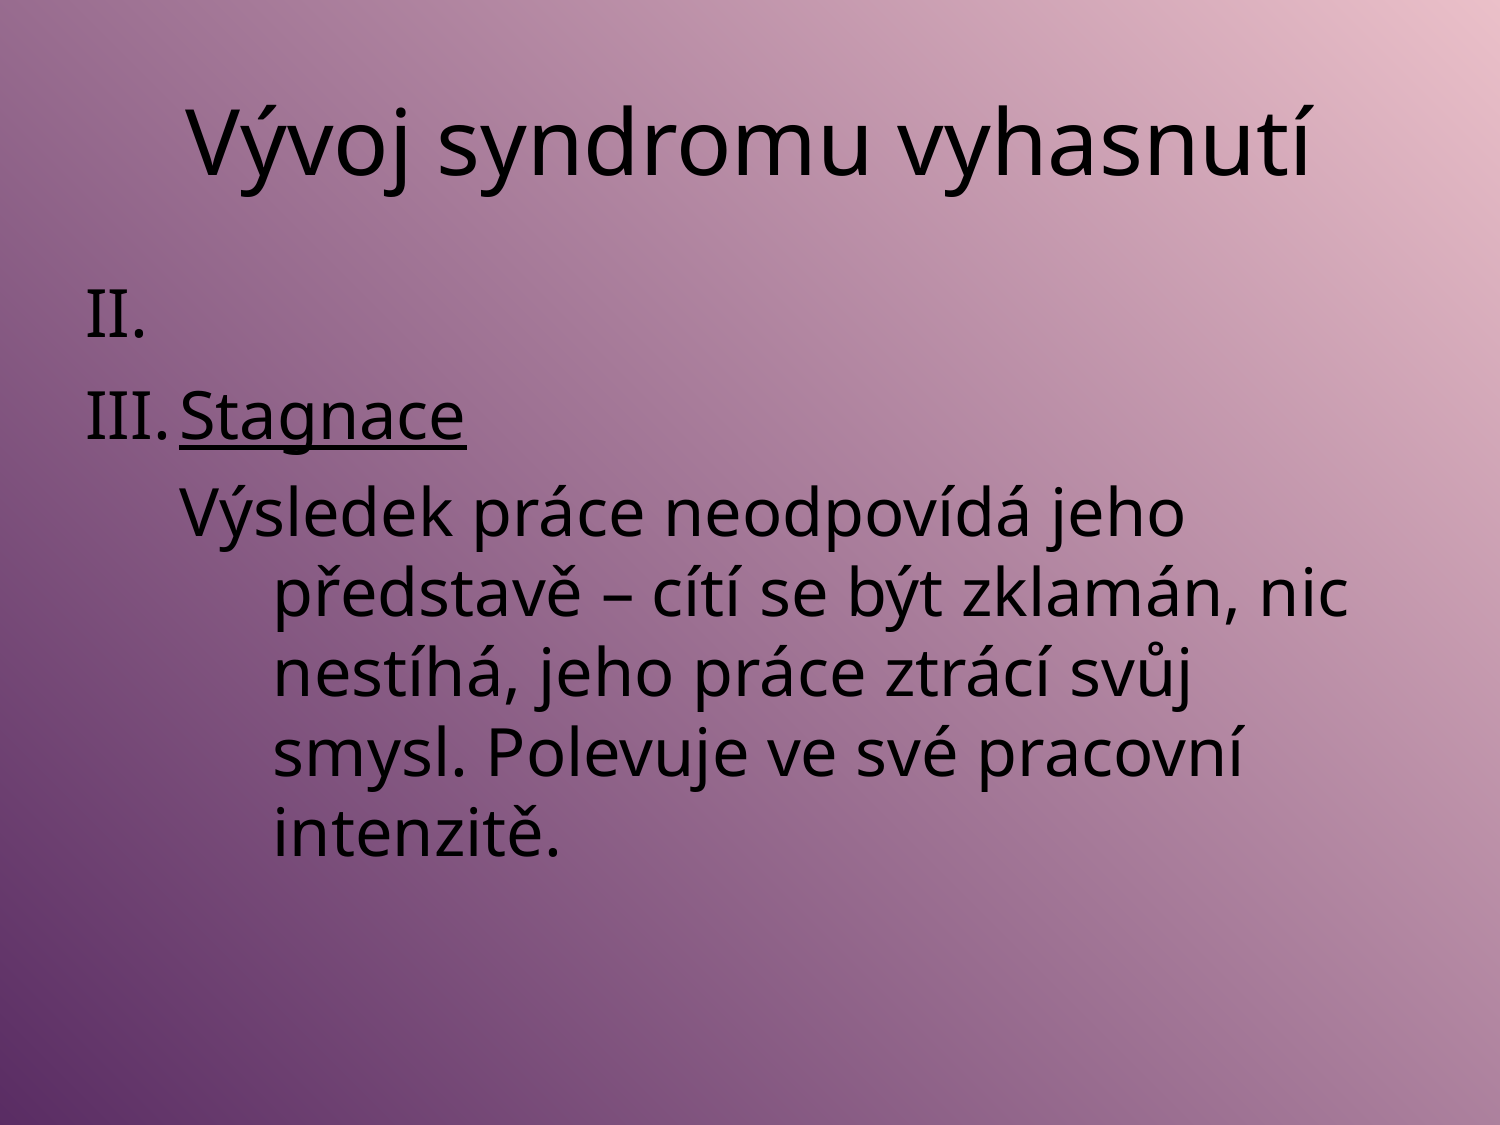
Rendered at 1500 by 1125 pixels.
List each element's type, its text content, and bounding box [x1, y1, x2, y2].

list Stagnace Výsledek práce neodpovídá jeho představě – cítí se být zklamán, nic nestíhá, jeho práce ztrácí svůj smysl. Polevuje ve své pracovní intenzitě. [70, 257, 1421, 1001]
title Vývoj syndromu vyhasnutí [75, 45, 1426, 233]
